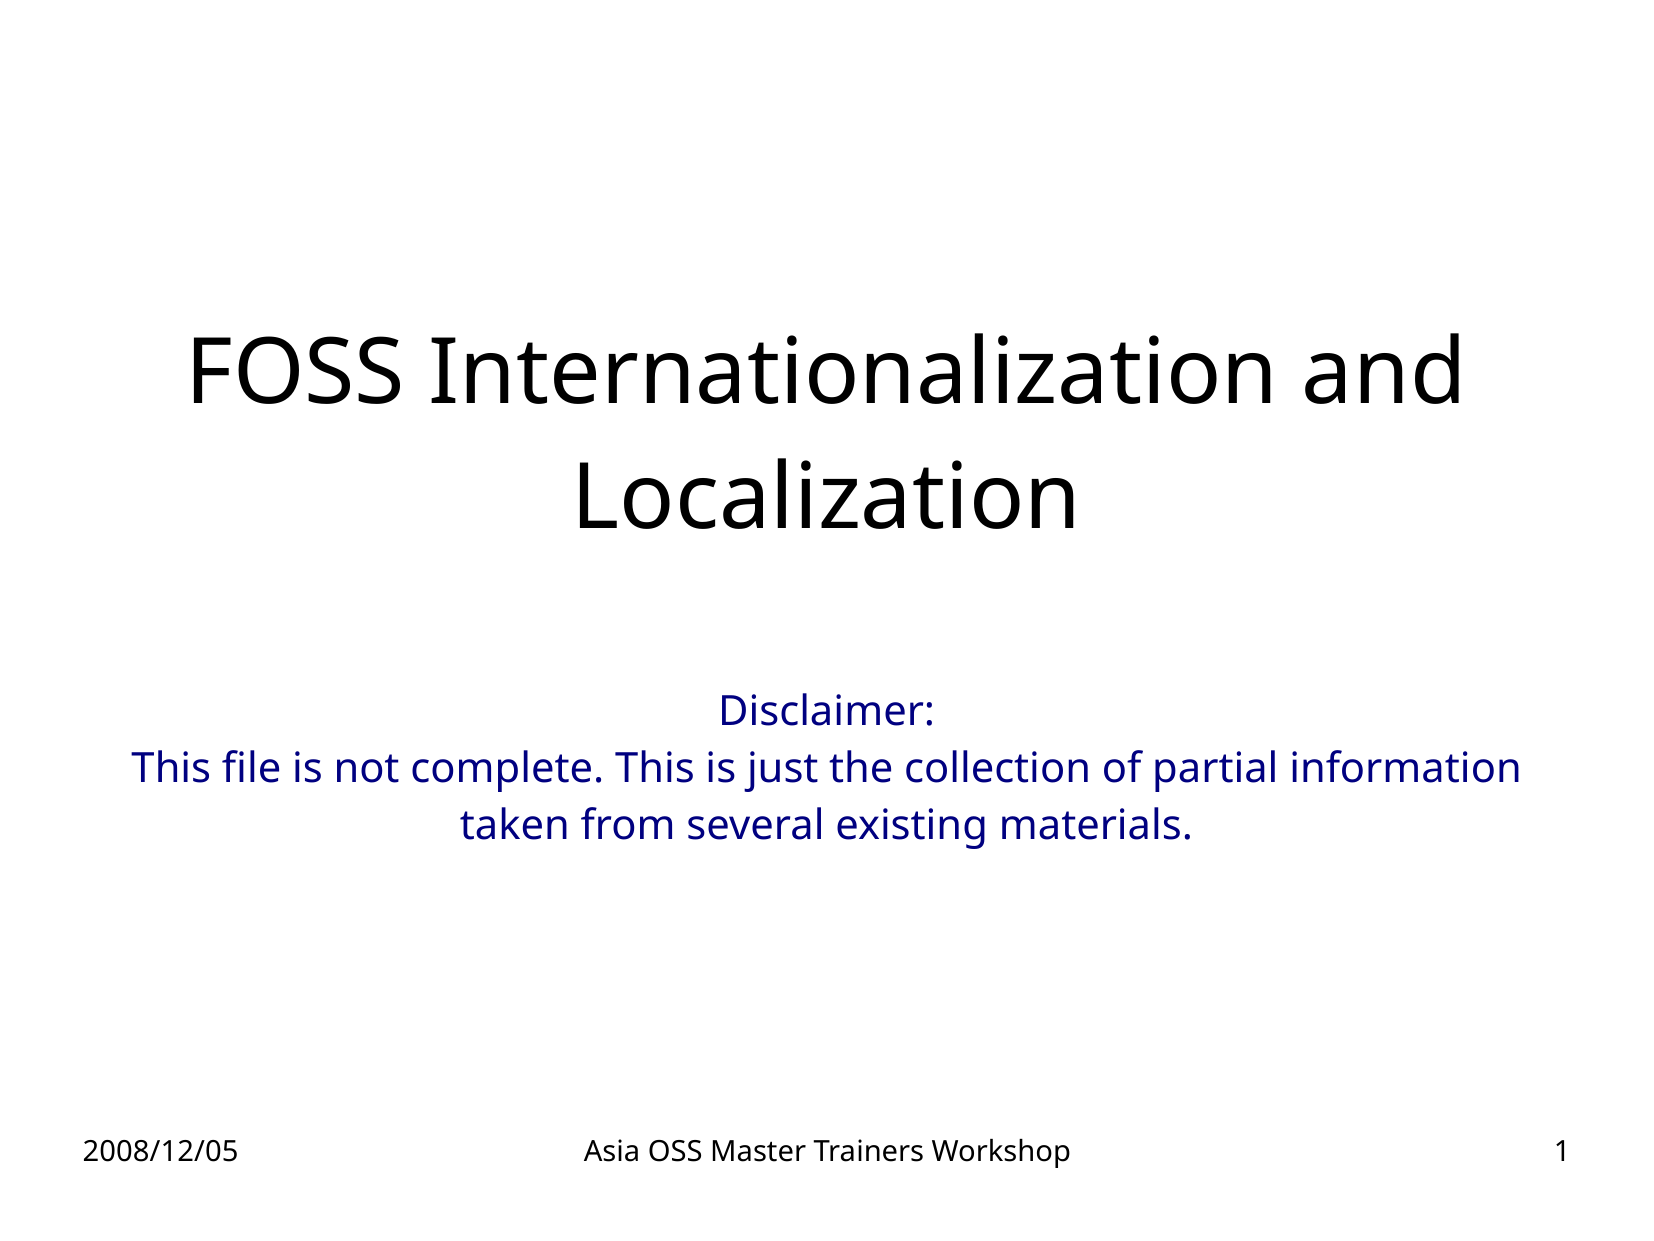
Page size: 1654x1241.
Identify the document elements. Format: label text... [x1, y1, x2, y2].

title FOSS Internationalization and Localization Disclaimer: This file is not complete. This is just the collection of partial information taken from several existing materials. [82, 56, 1571, 1102]
